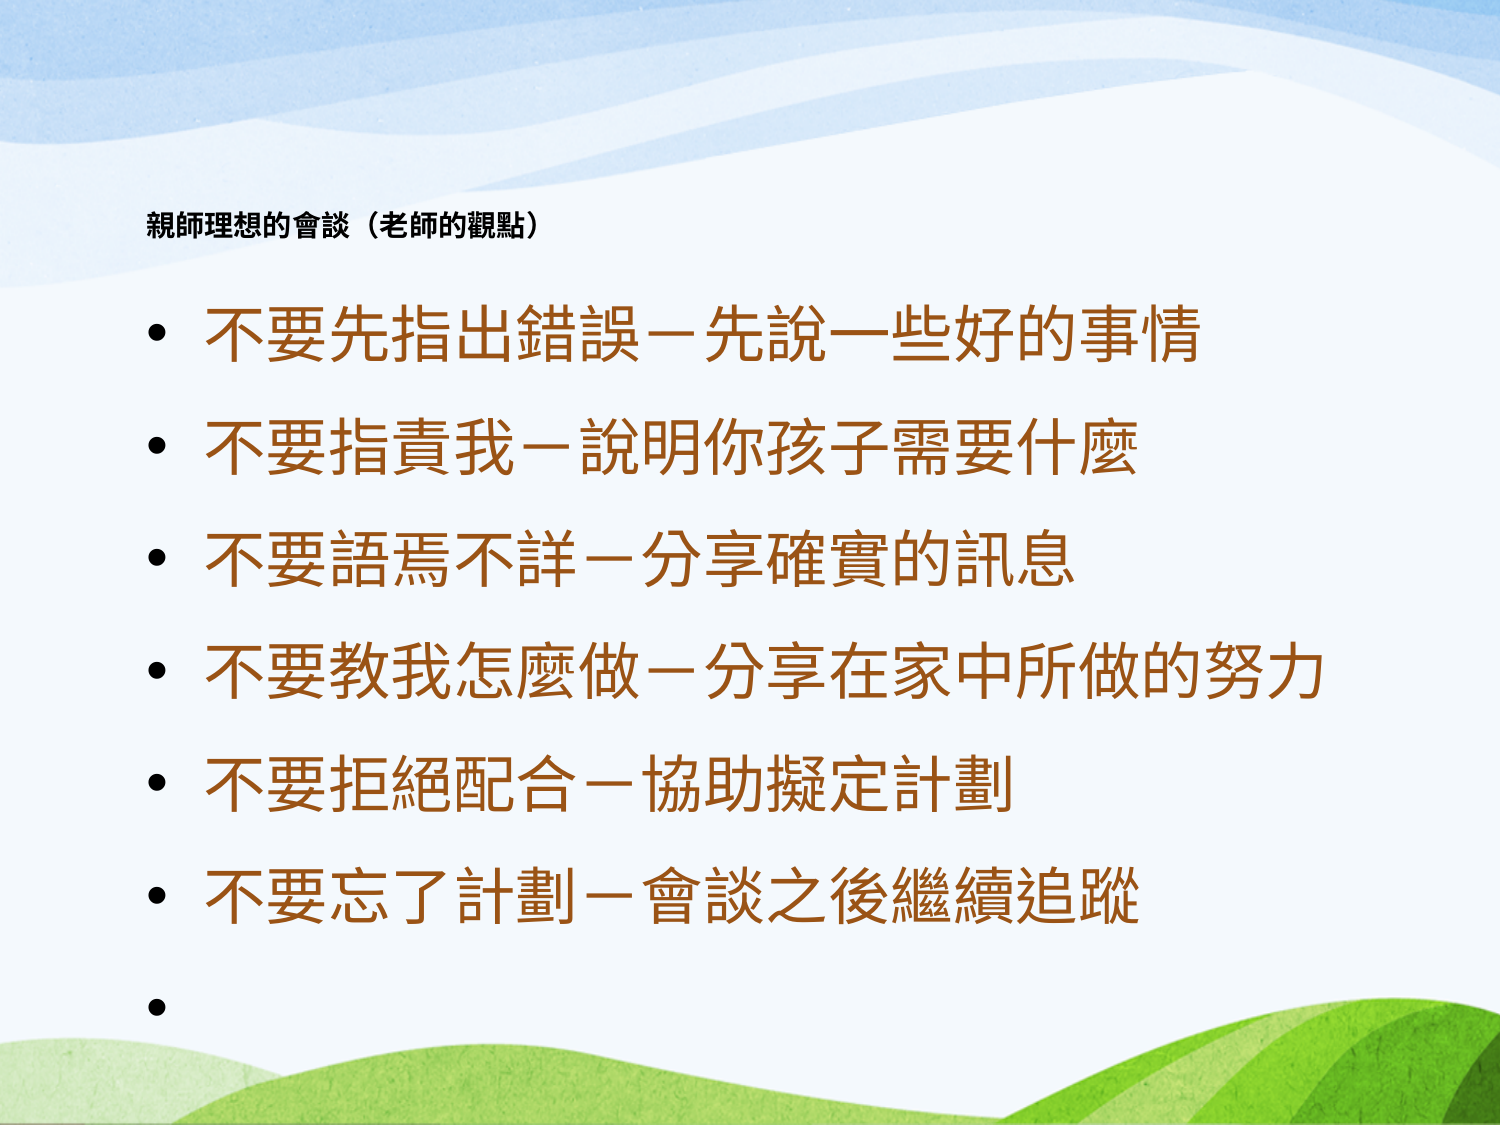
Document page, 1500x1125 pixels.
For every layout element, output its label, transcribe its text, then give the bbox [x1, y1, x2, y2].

list 不要先指出錯誤－先說一些好的事情 不要指責我－說明你孩子需要什麼 不要語焉不詳－分享確實的訊息 不要教我怎麼做－分享在家中所做的努力 不要拒絕配合－協助擬定計劃 不要忘了計劃－會談之後繼續追蹤 [131, 287, 1369, 982]
title 親師理想的會談（老師的觀點） [131, 50, 1369, 251]
